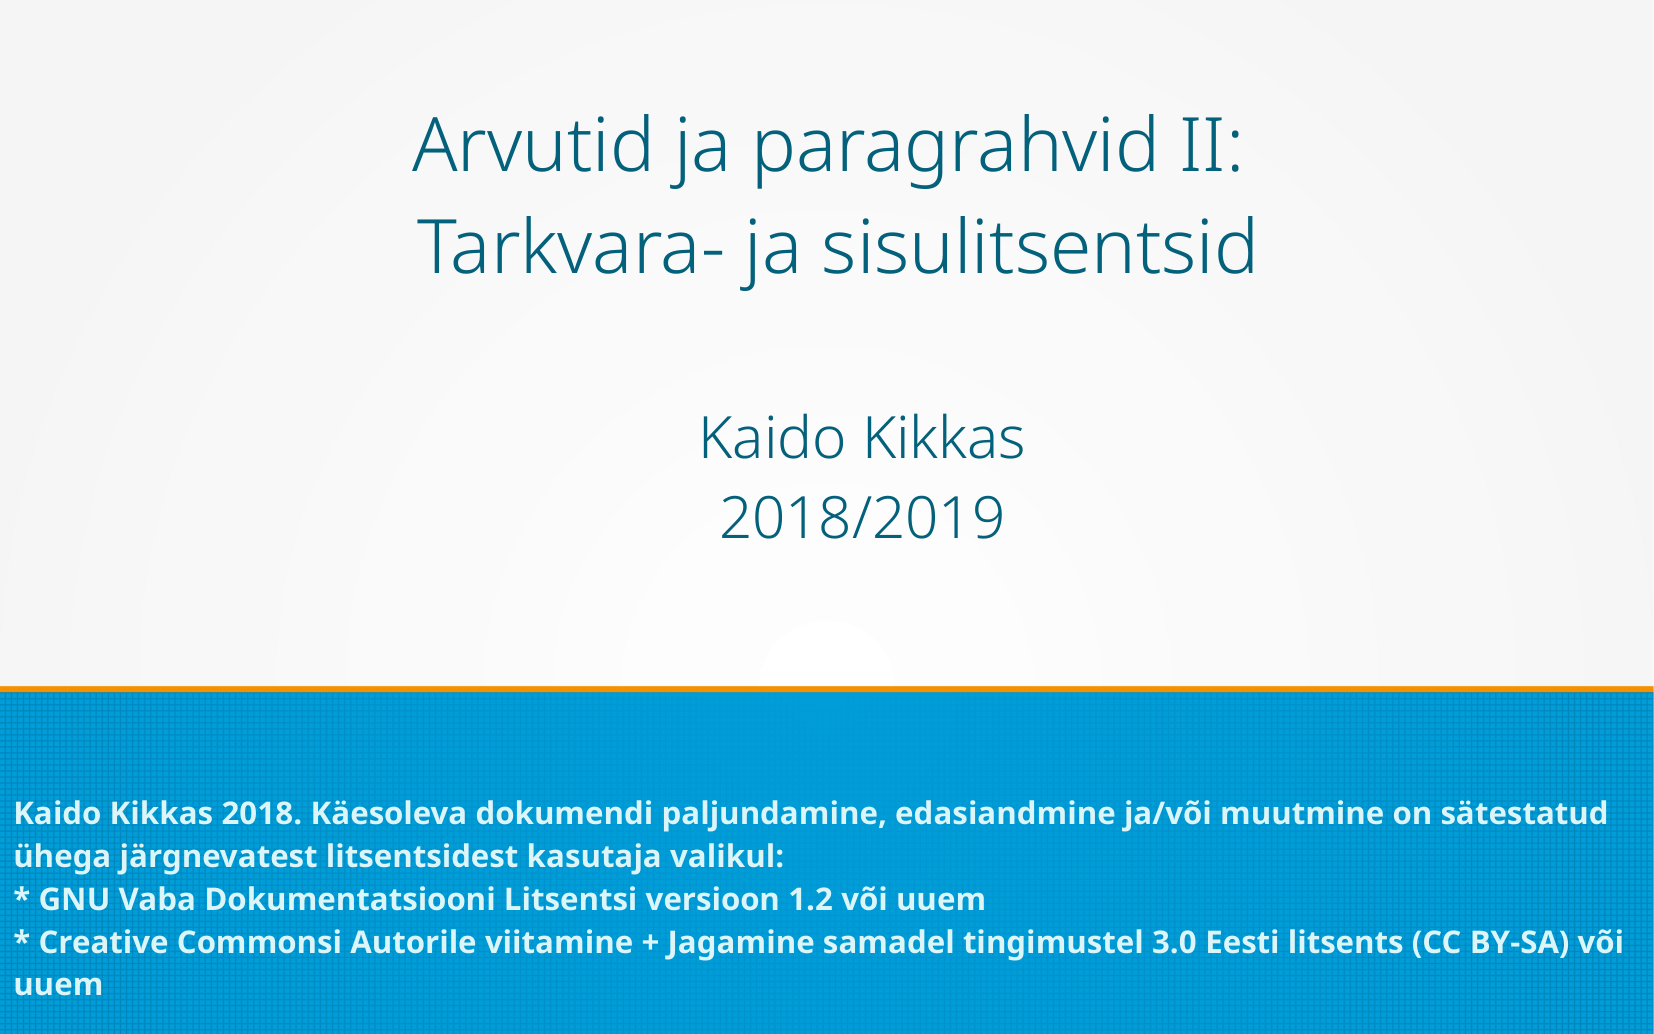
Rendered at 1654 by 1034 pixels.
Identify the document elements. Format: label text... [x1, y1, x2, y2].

picture [0, 0, 1654, 692]
title Kaido Kikkas 2018/2019 [342, 344, 1382, 556]
title Arvutid ja paragrahvid II: Tarkvara- ja sisulitsentsid [70, 37, 1607, 296]
subtitle Kaido Kikkas 2018. Käesoleva dokumendi paljundamine, edasiandmine ja/või muutmine on sätestatud ühega järgnevatest litsentsidest kasutaja valikul: * GNU Vaba Dokumentatsiooni Litsentsi versioon 1.2 või uuem * Creative Commonsi Autorile viitamine + Jagamine samadel tingimustel 3.0 Eesti litsents (CC BY-SA) või uuem [13, 791, 1630, 1004]
